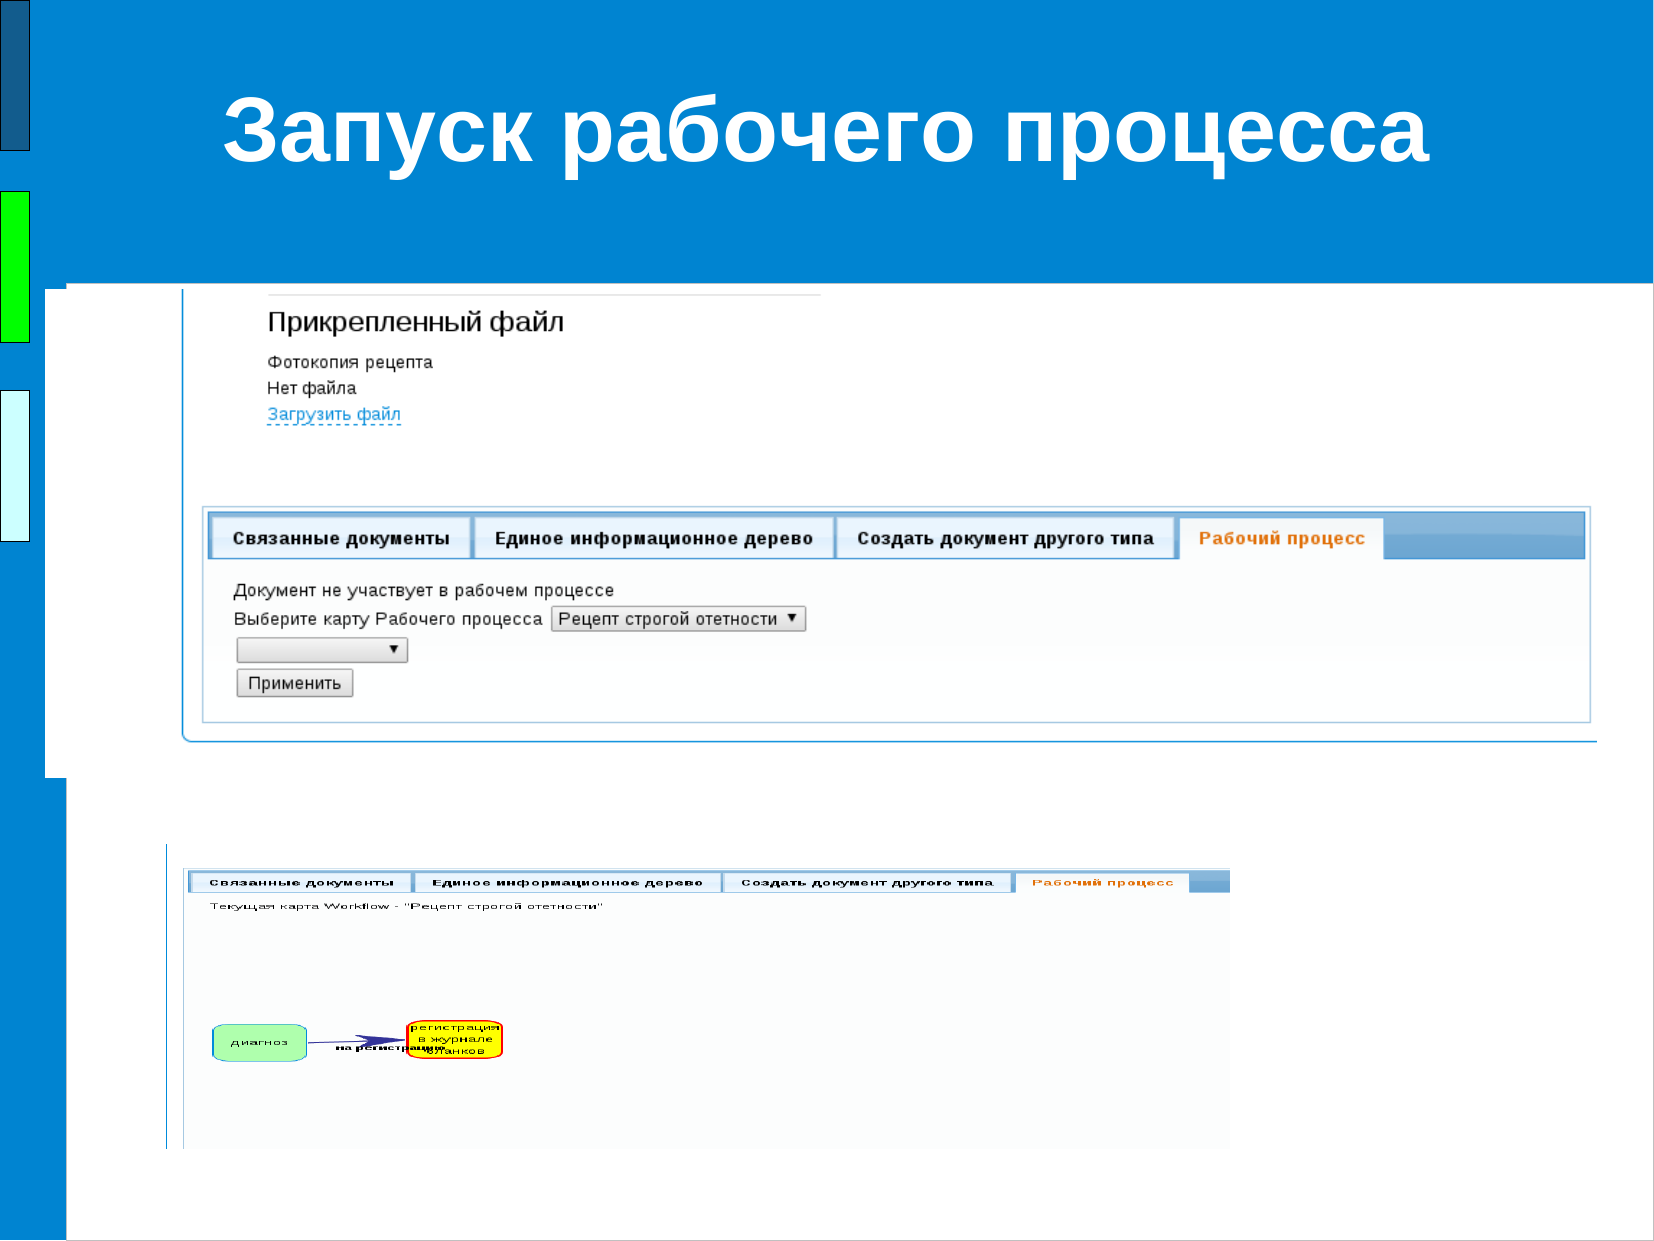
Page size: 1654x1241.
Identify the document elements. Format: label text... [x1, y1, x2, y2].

title Запуск рабочего процесса [82, 33, 1571, 226]
picture [45, 289, 1597, 778]
picture [133, 844, 1230, 1149]
